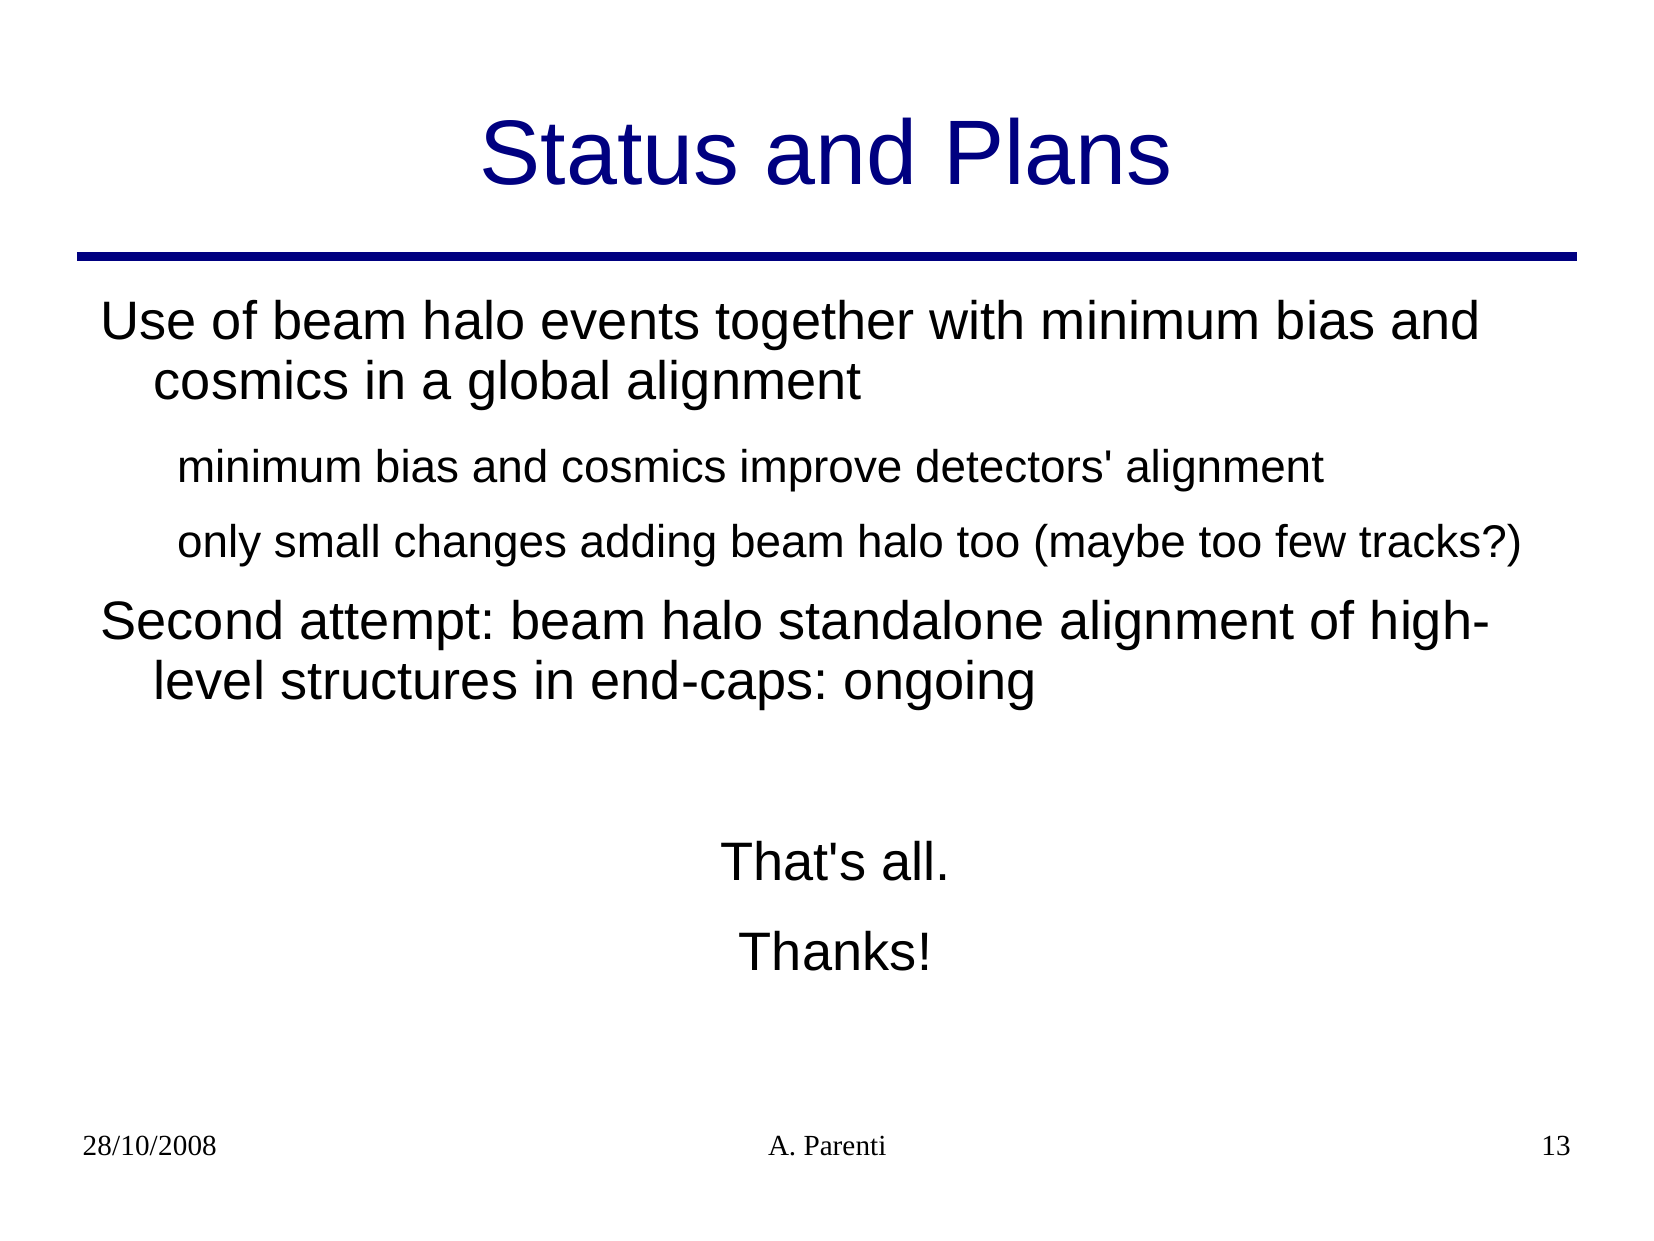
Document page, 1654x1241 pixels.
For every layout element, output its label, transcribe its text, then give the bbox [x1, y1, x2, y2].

title Status and Plans [82, 49, 1571, 257]
list Use of beam halo events together with minimum bias and cosmics in a global alignment minimum bias and cosmics improve detectors' alignment only small changes adding beam halo too (maybe too few tracks?) Second attempt: beam halo standalone alignment of high-level structures in end-caps: ongoing That's all. Thanks! [82, 290, 1571, 1109]
